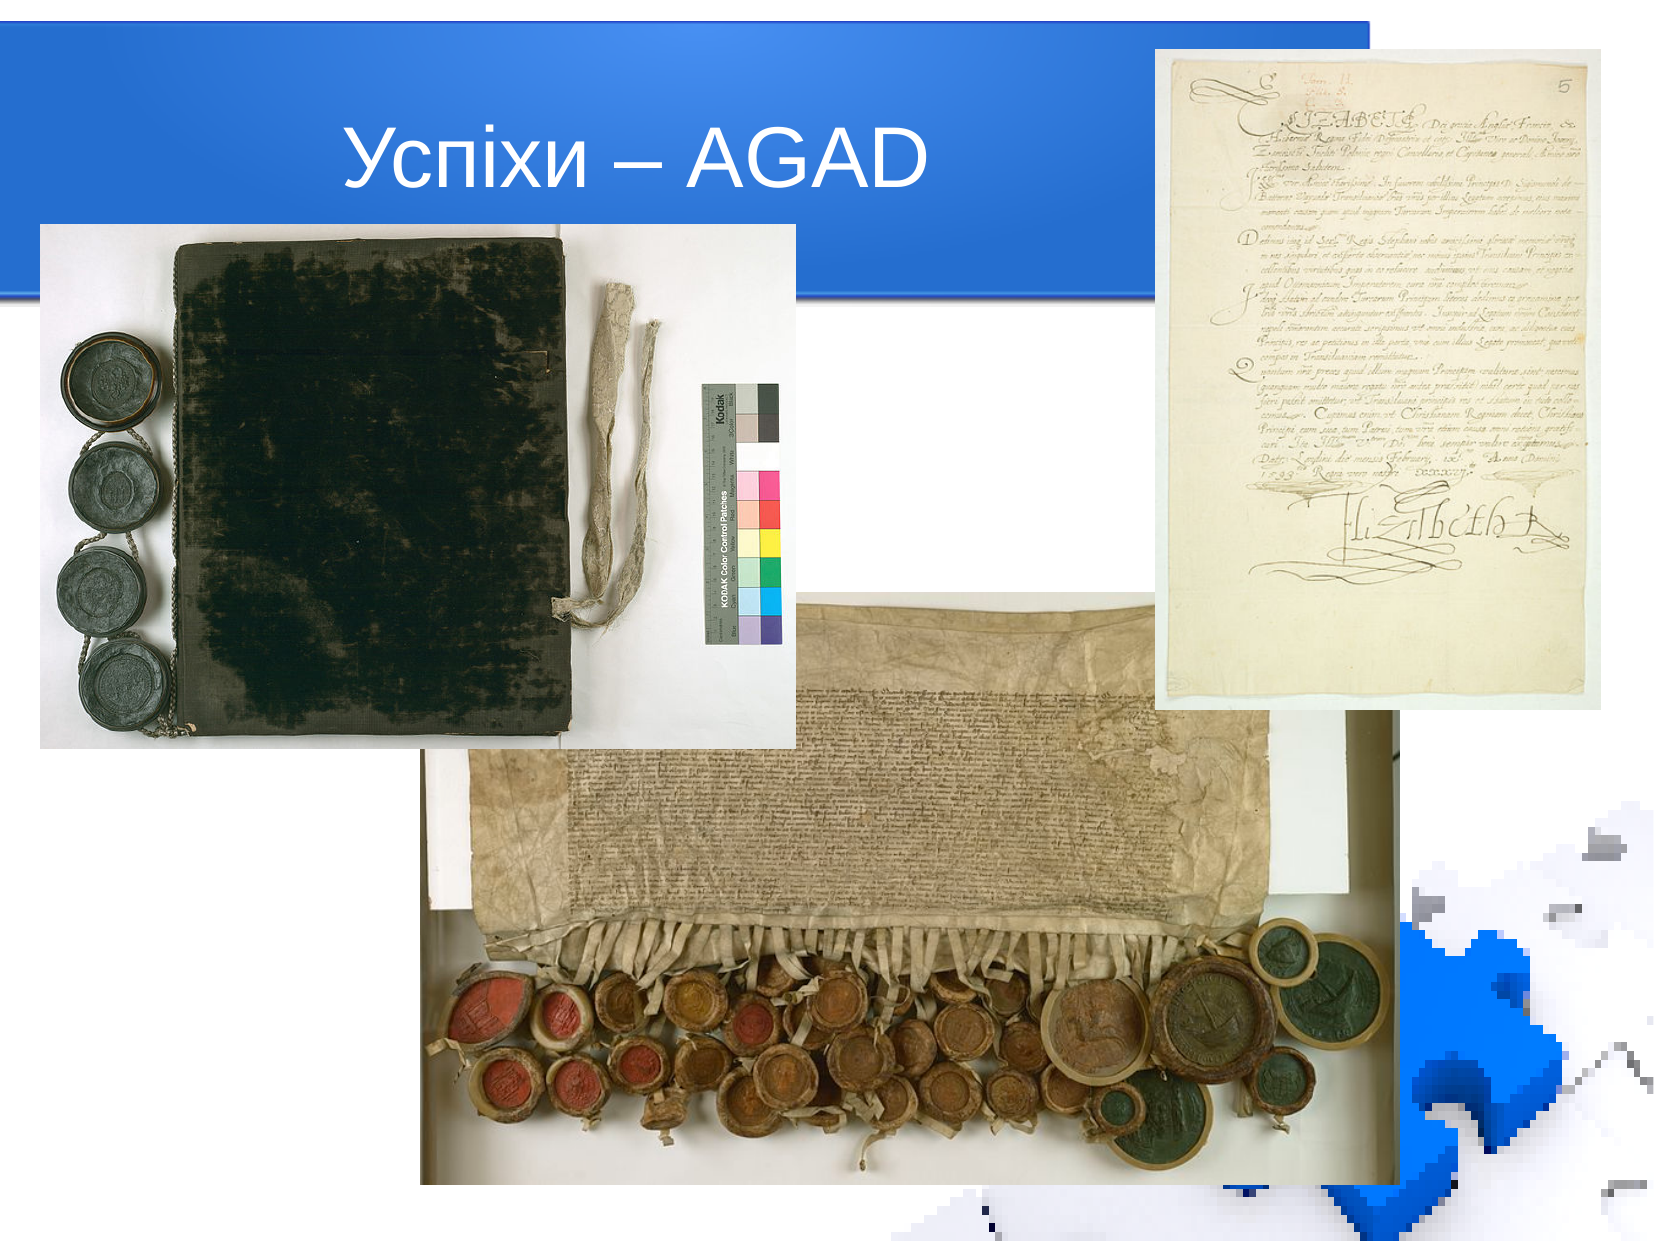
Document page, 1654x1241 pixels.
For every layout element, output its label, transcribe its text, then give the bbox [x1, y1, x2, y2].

title Успіхи – AGAD [0, 49, 1155, 257]
picture [40, 49, 1601, 1186]
